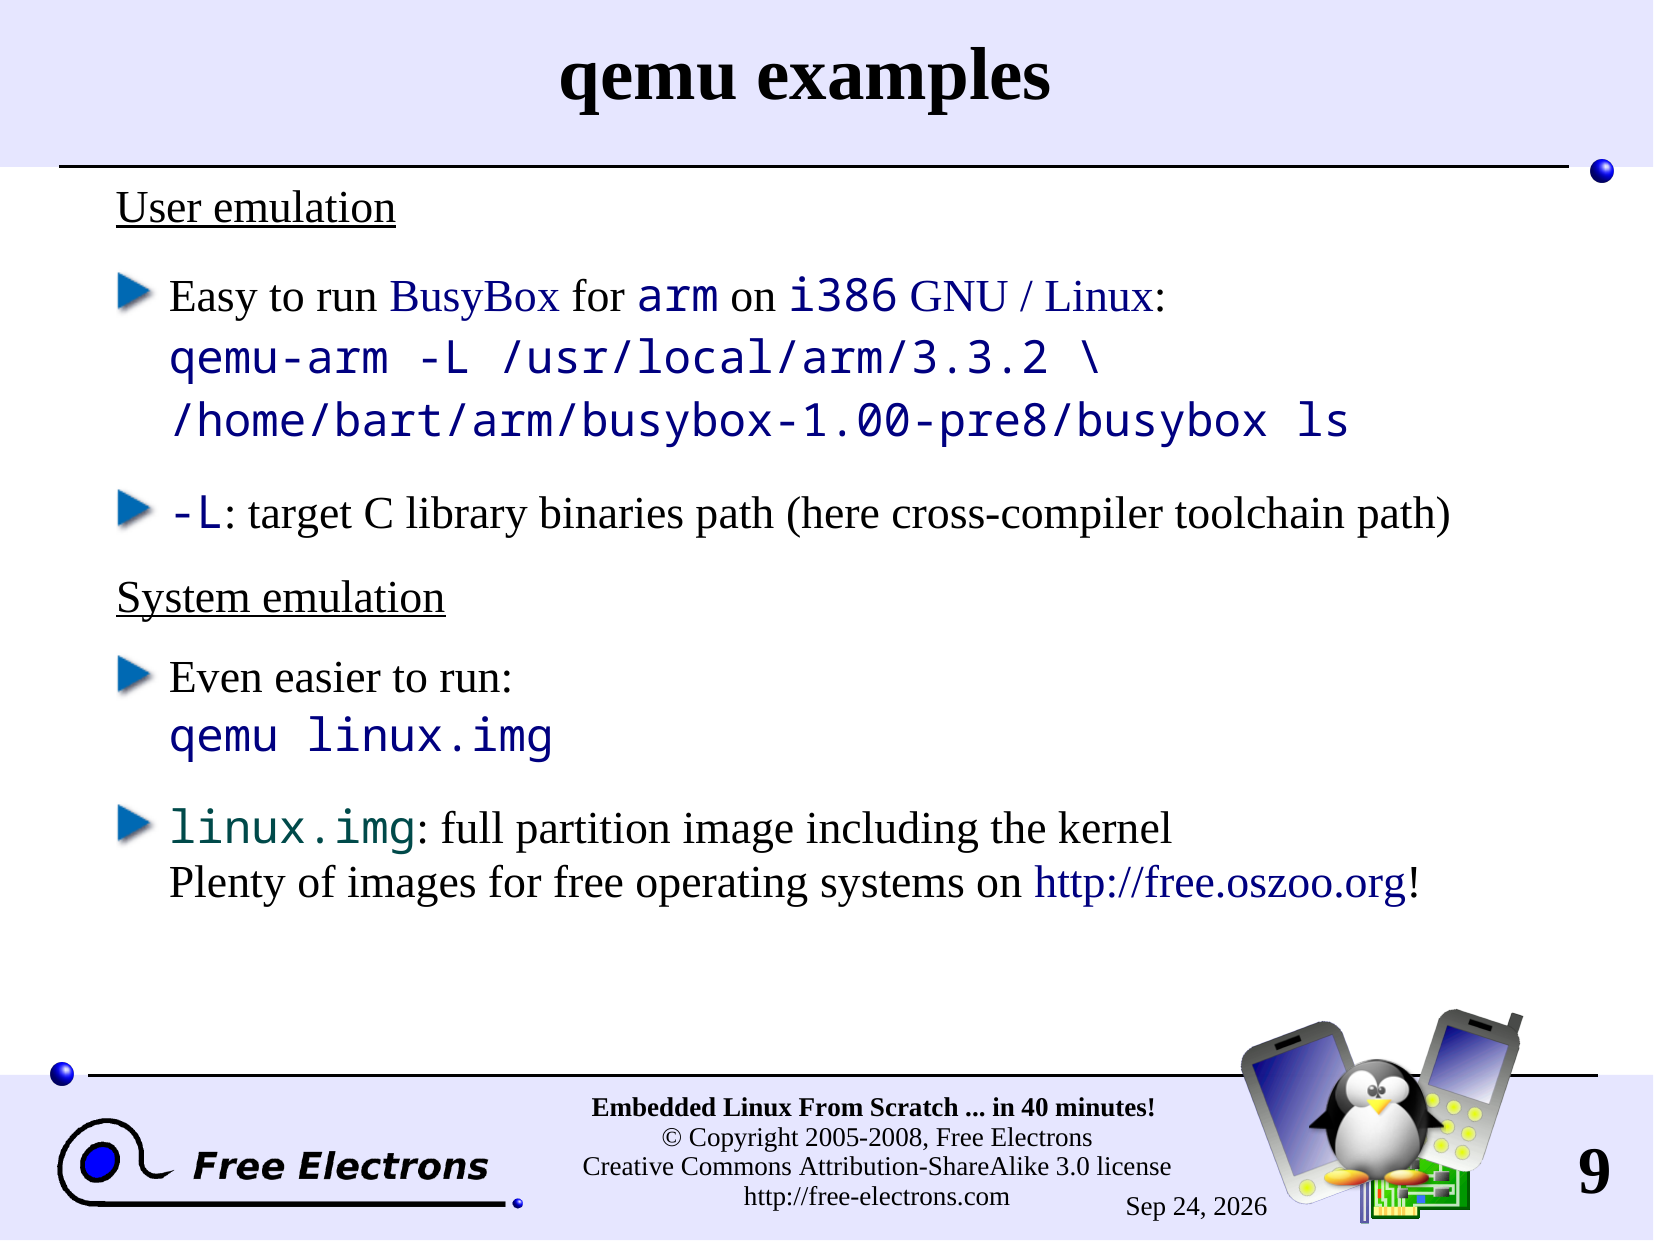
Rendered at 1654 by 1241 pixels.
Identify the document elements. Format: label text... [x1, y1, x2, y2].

list User emulation Easy to run BusyBox for arm on i386 GNU / Linux: qemu-arm -L /usr/local/arm/3.3.2 \ /home/bart/arm/busybox-1.00-pre8/busybox ls -L: target C library binaries path (here cross-compiler toolchain path) System emulation Even easier to run: qemu linux.img linux.img: full partition image including the kernel Plenty of images for free operating systems on http://free.oszoo.org! [97, 181, 1581, 1061]
picture [1229, 1061, 1523, 1241]
picture [50, 1107, 527, 1216]
title qemu examples [60, 25, 1551, 124]
